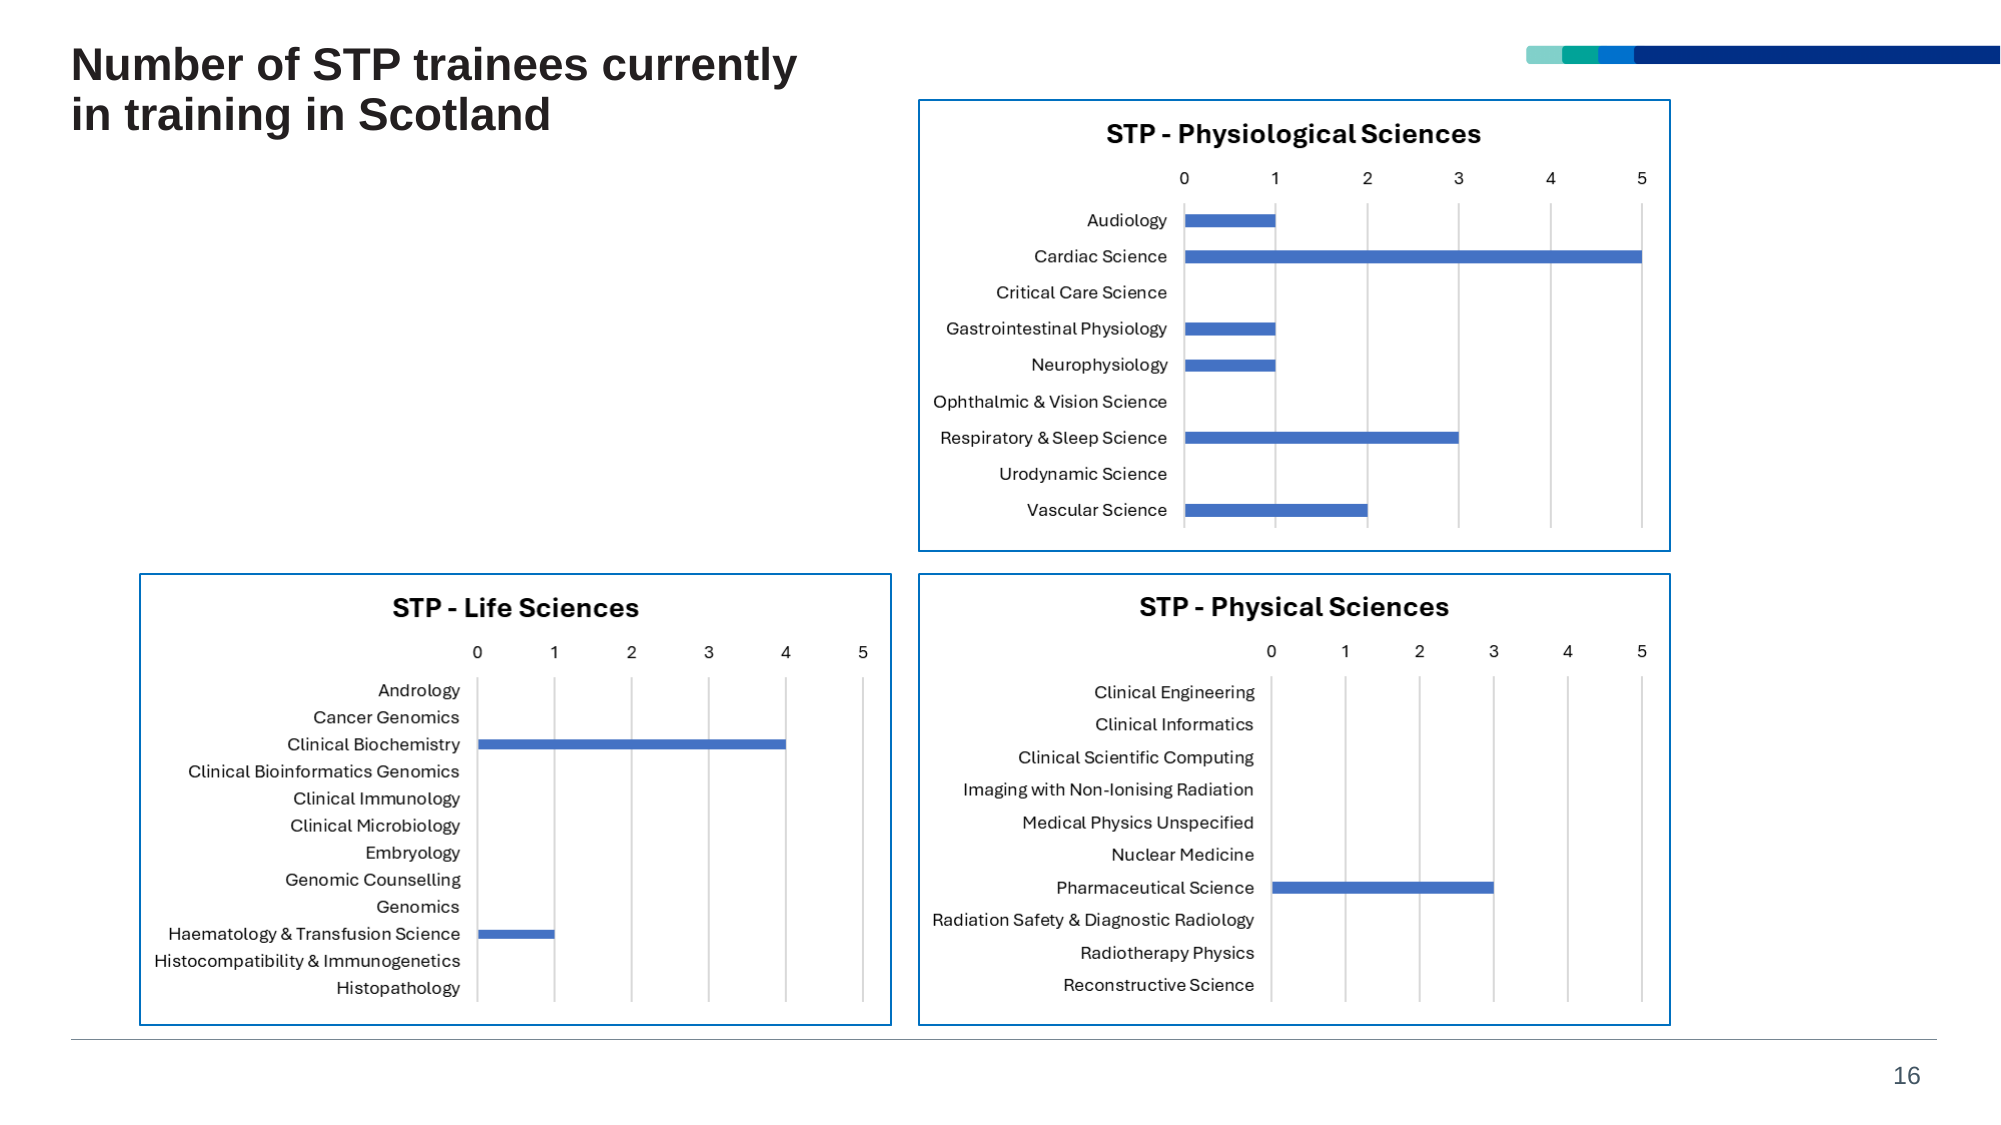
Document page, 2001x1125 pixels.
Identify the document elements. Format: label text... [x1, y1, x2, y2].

picture [918, 573, 1671, 1026]
picture [918, 99, 1671, 552]
title Number of STP trainees currently in training in Scotland [70, 32, 1513, 149]
picture [139, 573, 892, 1026]
